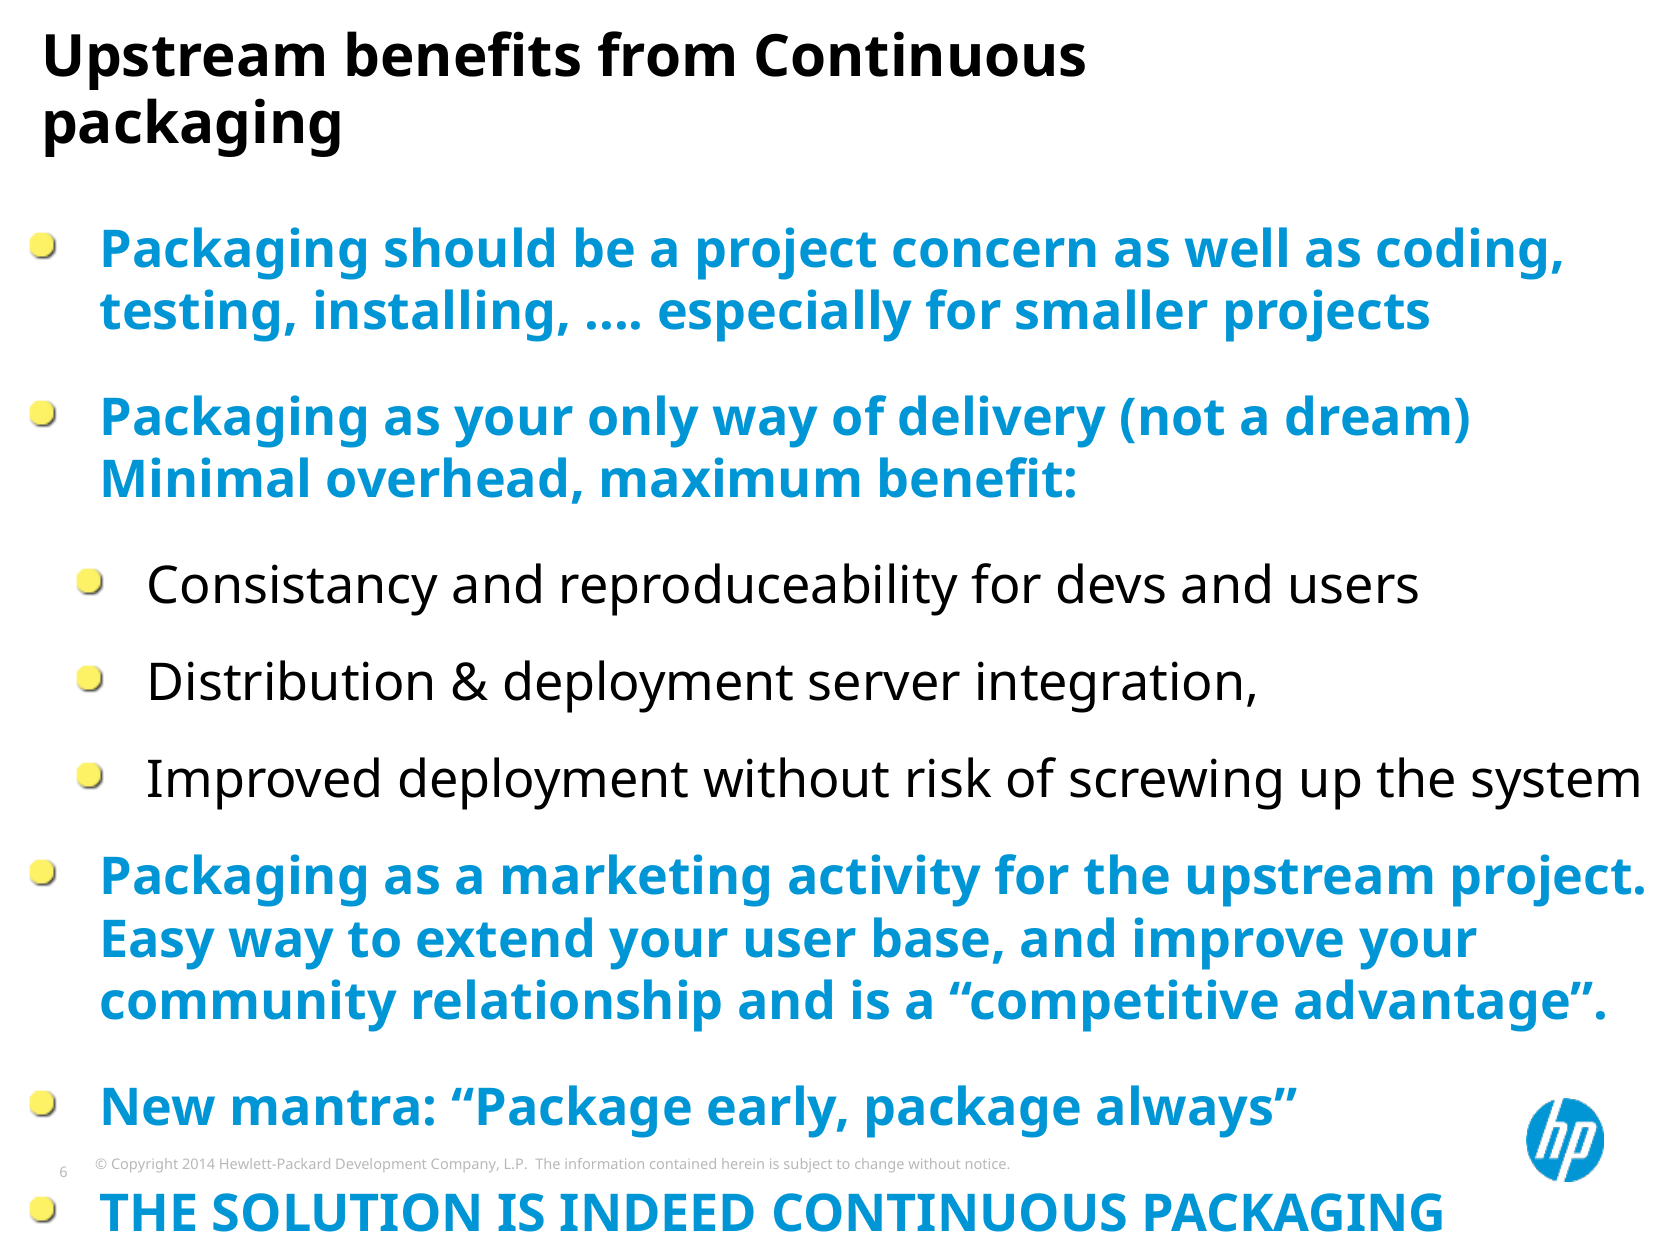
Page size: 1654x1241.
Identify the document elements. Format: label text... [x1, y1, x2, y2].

list Packaging should be a project concern as well as coding, testing, installing, .... especially for smaller projects Packaging as your only way of delivery (not a dream) Minimal overhead, maximum benefit: Consistancy and reproduceability for devs and users Distribution & deployment server integration, Improved deployment without risk of screwing up the system Packaging as a marketing activity for the upstream project. Easy way to extend your user base, and improve your community relationship and is a “competitive advantage”. New mantra: “Package early, package always” THE SOLUTION IS INDEED CONTINUOUS PACKAGING (whatever the tool) [16, 215, 1654, 1217]
picture [28, 1217, 59, 1226]
title Upstream benefits from Continuous packaging [41, 8, 1359, 171]
